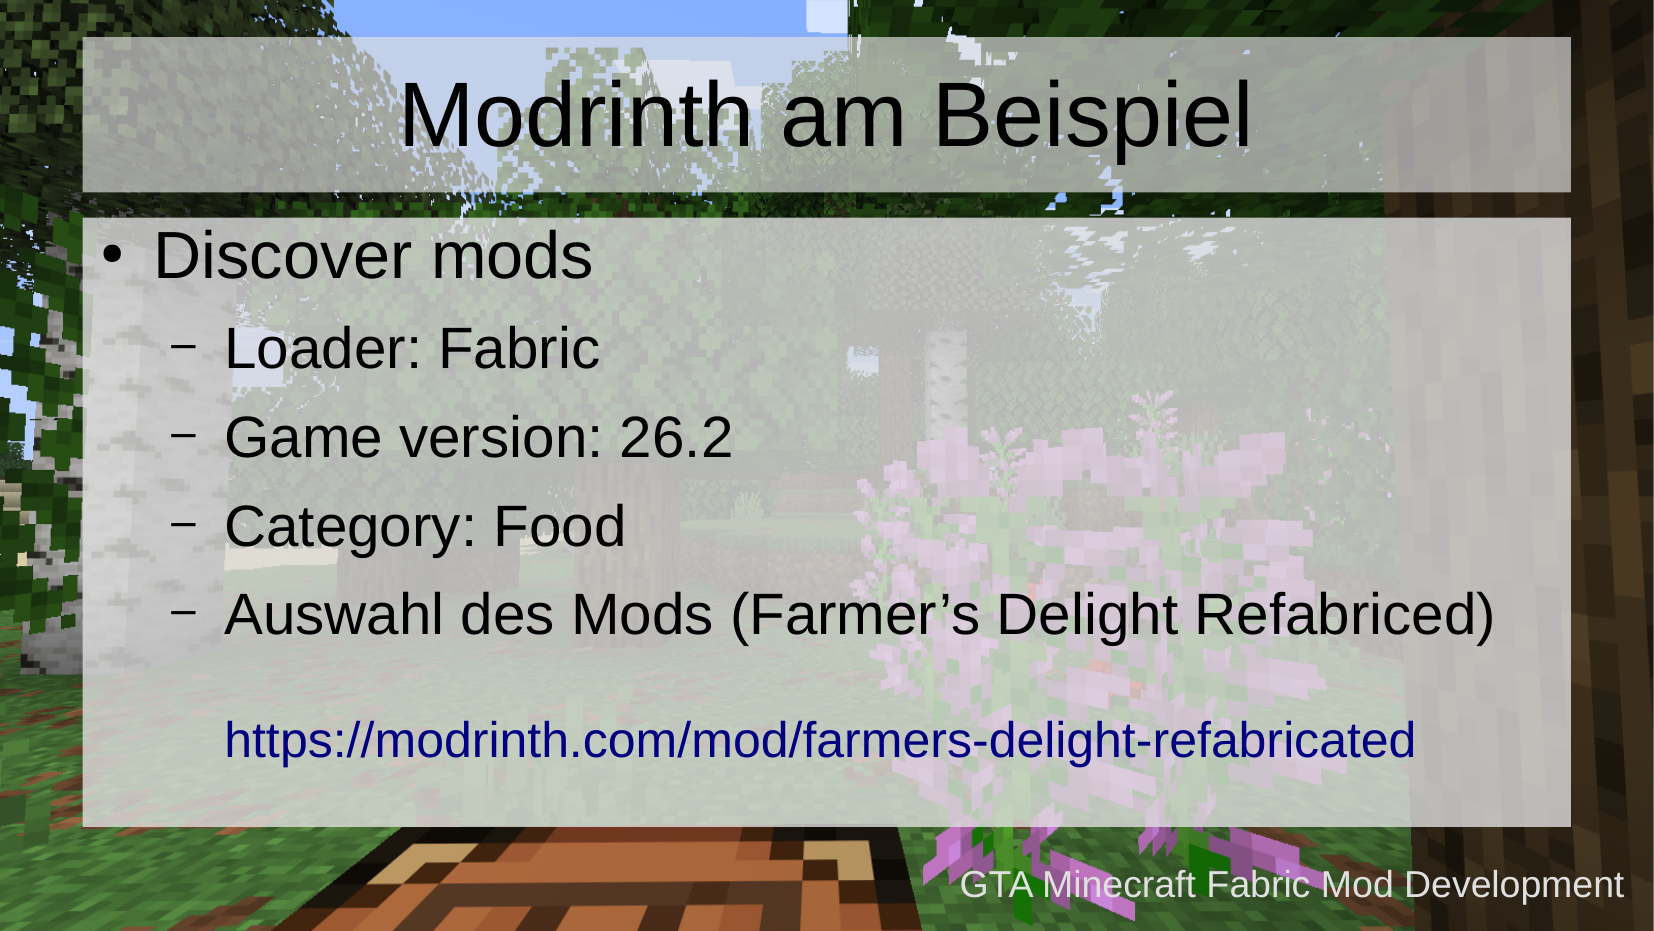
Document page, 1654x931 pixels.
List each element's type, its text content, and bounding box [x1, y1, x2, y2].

list Discover mods Loader: Fabric Game version: 26.2 Category: Food Auswahl des Mods (Farmer’s Delight Refabriced) https://modrinth.com/mod/farmers-delight-refabricated [82, 217, 1571, 827]
title Modrinth am Beispiel [82, 37, 1571, 193]
picture [0, 0, 1654, 931]
